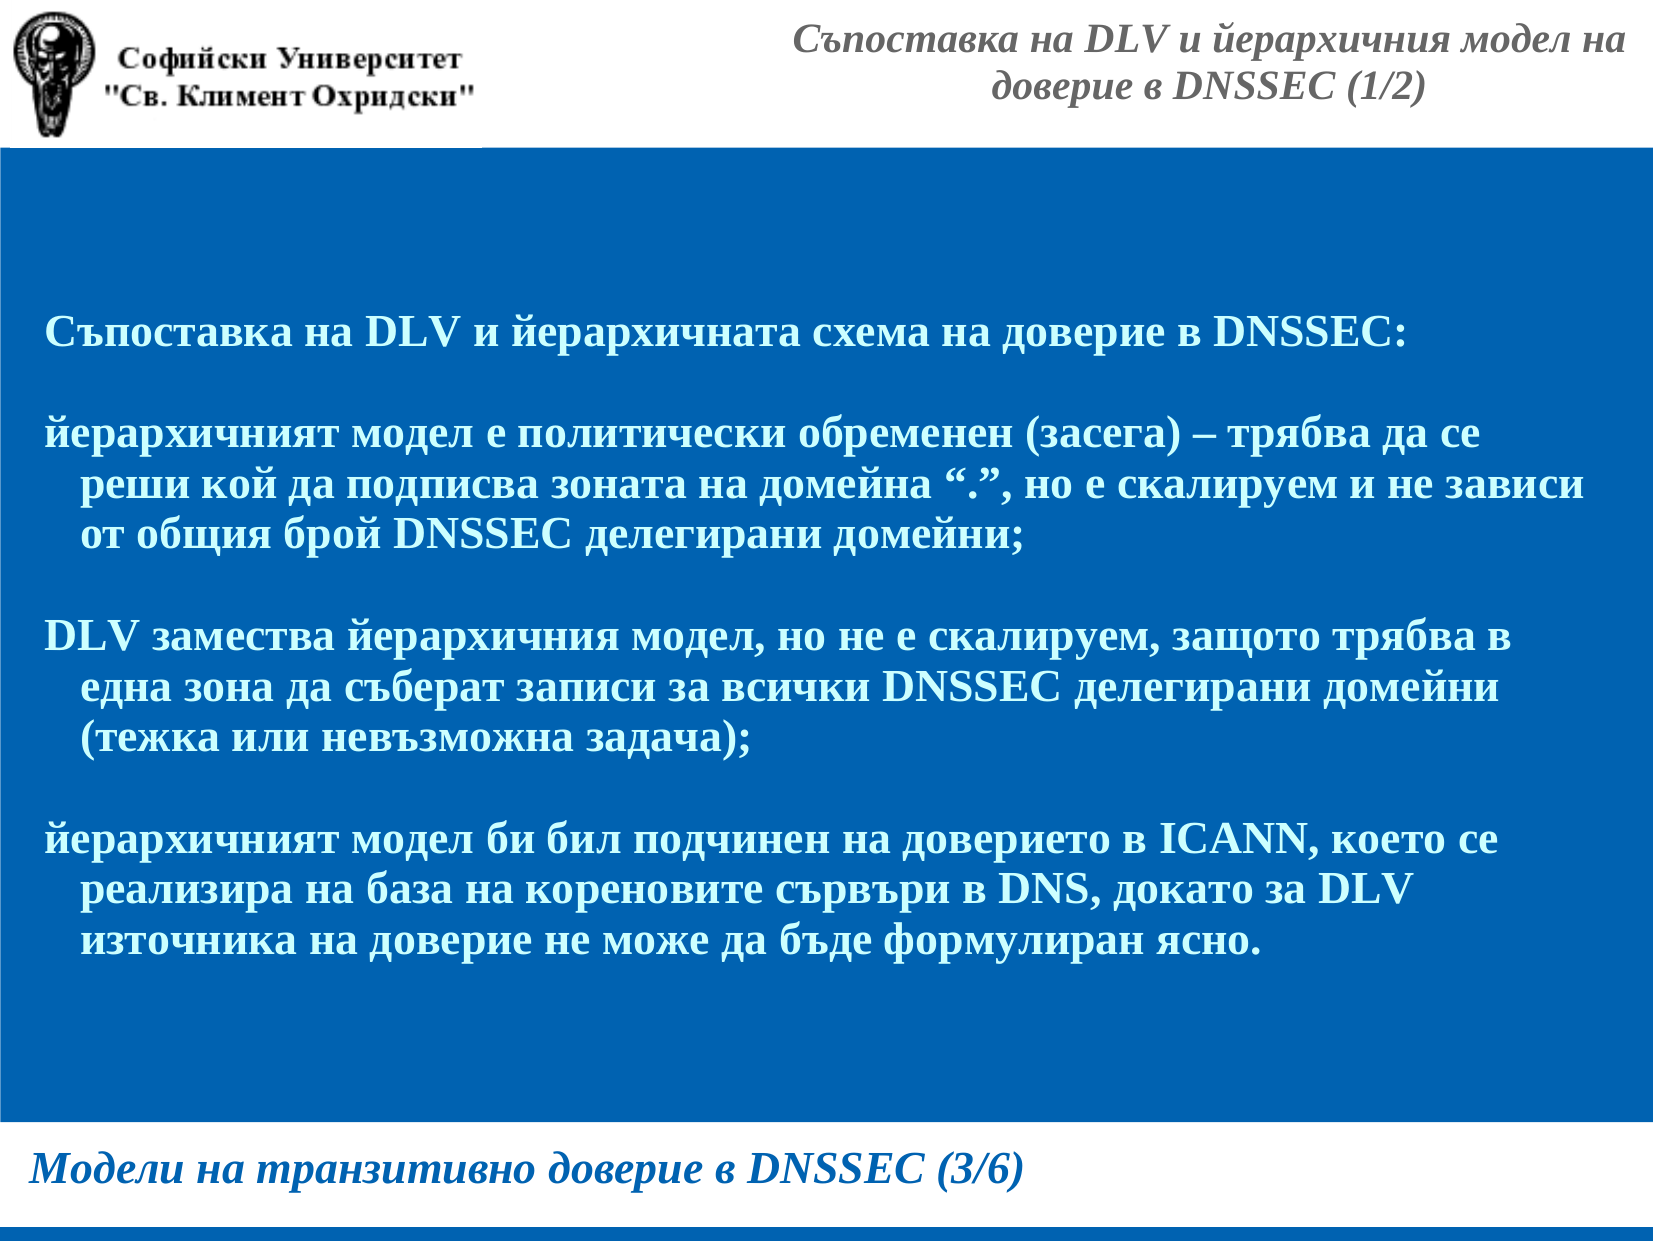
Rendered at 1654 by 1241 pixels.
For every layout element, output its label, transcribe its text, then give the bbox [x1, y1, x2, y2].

picture [10, 0, 482, 148]
text_box Модели на транзитивно доверие в DNSSEC (3/6) [29, 1143, 1039, 1211]
text_box Съпоставка на DLV и йерархичната схема на доверие в DNSSEC: йерархичният модел е политически обременен (засега) – трябва да се реши кой да подписва зоната на домейна “.”, но е скалируем и не зависи от общия брой DNSSEC делегирани домейни; DLV замества йерархичния модел, но не е скалируем, защото трябва в една зона да съберат записи за всички DNSSEC делегирани домейни (тежка или невъзможна задача); йерархичният модел би бил подчинен на доверието в ICANN, което се реализира на база на кореновите сървъри в DNS, докато за DLV източника на доверие не може да бъде формулиран ясно. [0, 147, 1653, 1123]
title Съпоставка на DLV и йерархичния модел на доверие в DNSSEC (1/2) [768, 0, 1652, 124]
